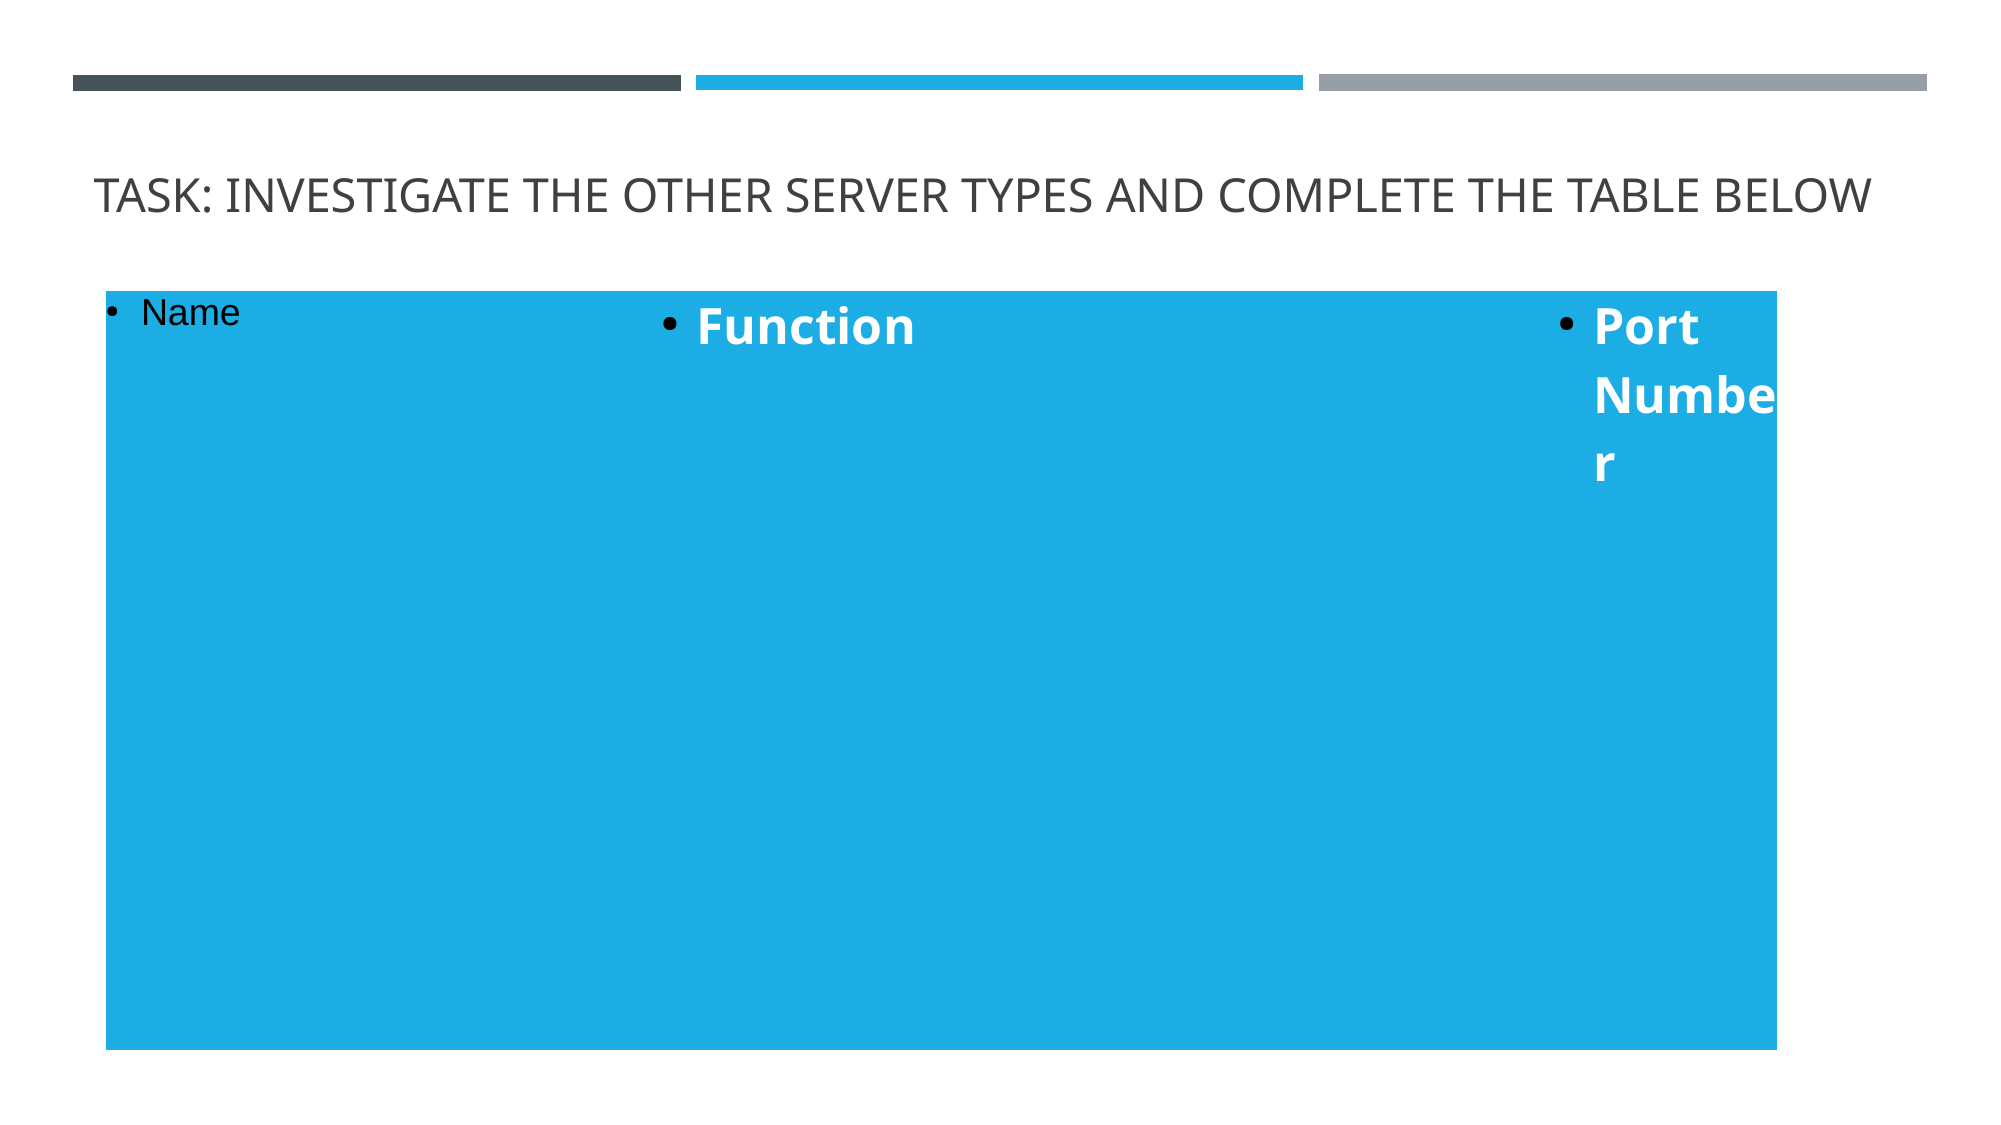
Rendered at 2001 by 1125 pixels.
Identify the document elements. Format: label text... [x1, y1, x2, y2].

table_cell [661, 884, 1558, 939]
table_cell [106, 496, 661, 552]
table_cell [661, 718, 1558, 773]
table_cell [106, 718, 661, 773]
table_cell [1558, 607, 1777, 662]
table_cell [1558, 828, 1777, 884]
table_cell [661, 828, 1558, 884]
table_cell [661, 662, 1558, 718]
table_header Port Number [1558, 291, 1777, 496]
title Task: investigate the other Server types and complete the table below [78, 151, 1888, 229]
table_cell [1558, 552, 1777, 607]
table_cell [106, 607, 661, 662]
table_cell [1558, 718, 1777, 773]
table_header Function [661, 291, 1558, 496]
table_cell [1558, 662, 1777, 718]
table_cell [1558, 773, 1777, 828]
table_cell [106, 552, 661, 607]
table_cell [1558, 994, 1777, 1050]
table_cell [1558, 939, 1777, 994]
table_cell [661, 773, 1558, 828]
table_cell [661, 994, 1558, 1050]
table_cell [106, 773, 661, 828]
table_cell [661, 552, 1558, 607]
table_cell [661, 496, 1558, 552]
table_cell [106, 884, 661, 939]
table_cell [661, 939, 1558, 994]
table_cell [106, 939, 661, 994]
table_cell [661, 607, 1558, 662]
table_header Name [106, 291, 661, 496]
table_cell [106, 828, 661, 884]
table_cell [1558, 884, 1777, 939]
table_cell [1558, 496, 1777, 552]
table_cell [106, 662, 661, 718]
table_cell [106, 994, 661, 1050]
